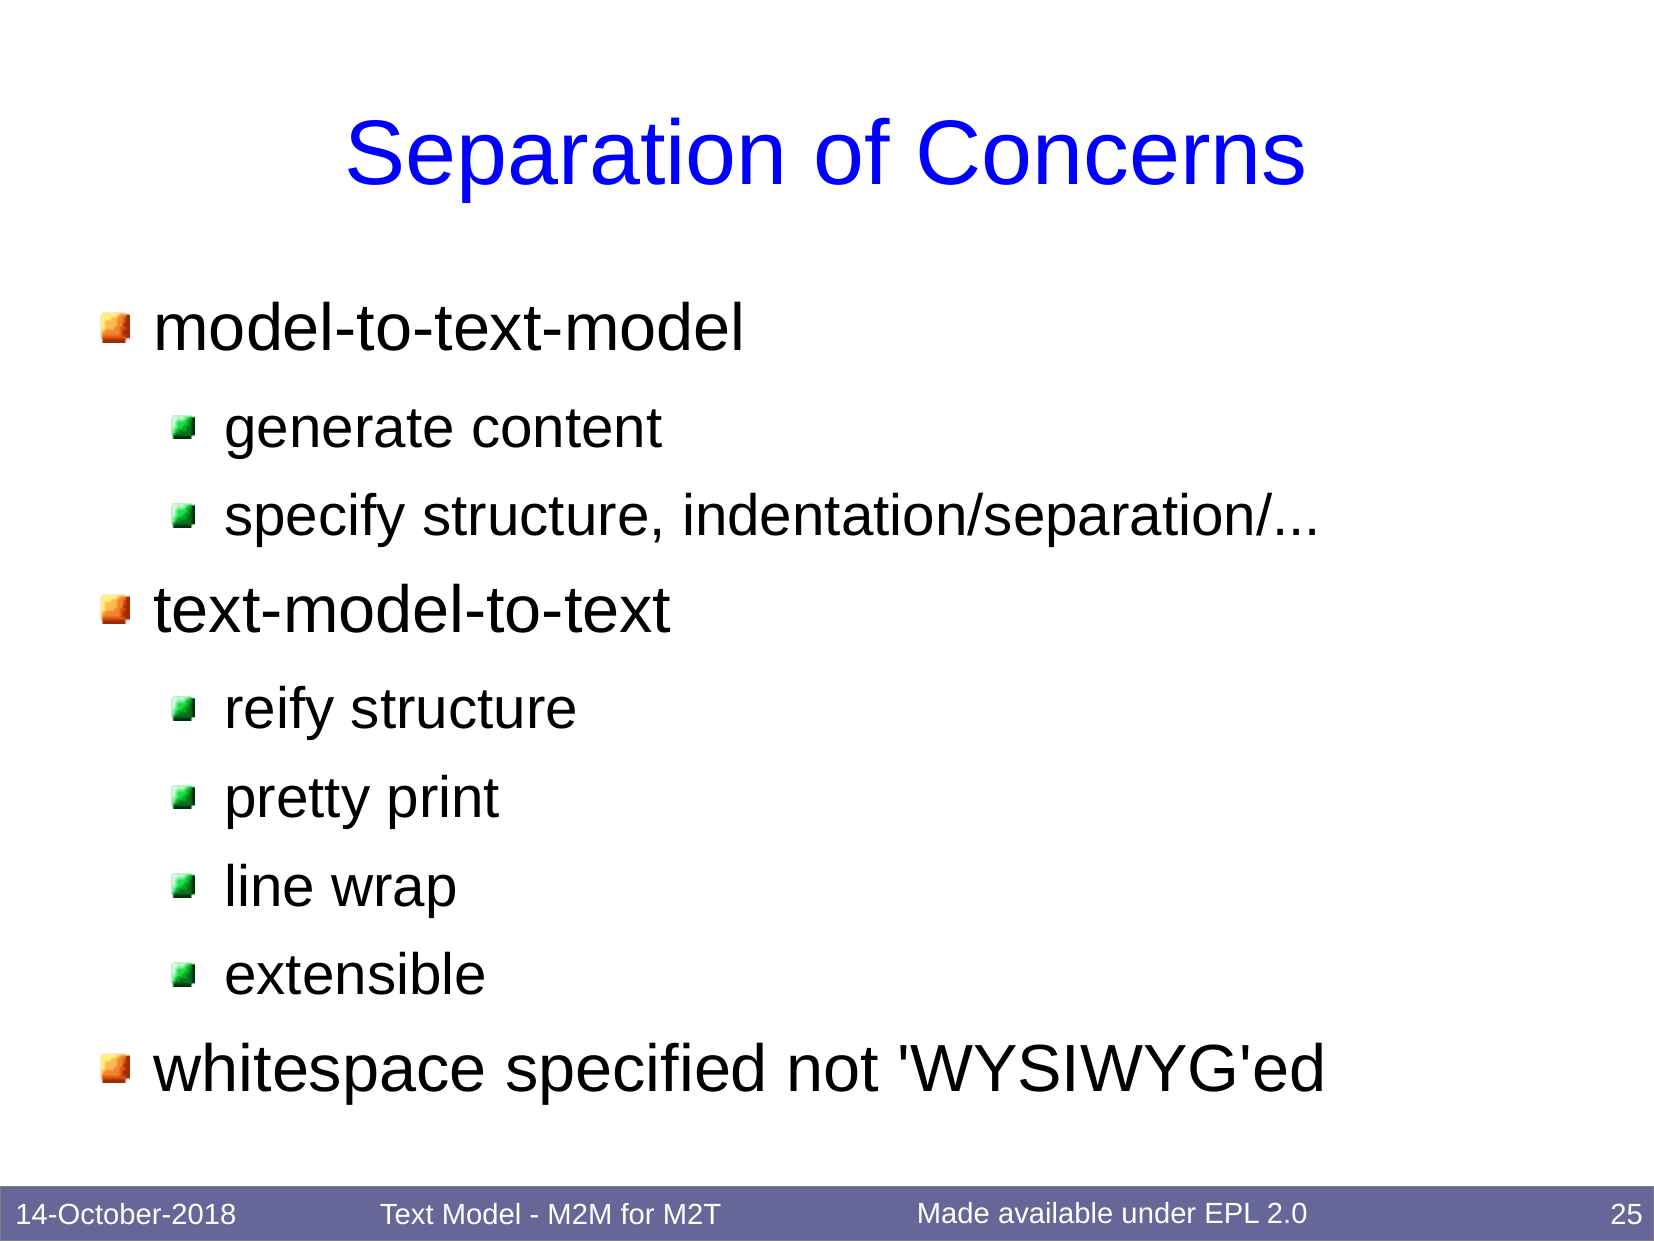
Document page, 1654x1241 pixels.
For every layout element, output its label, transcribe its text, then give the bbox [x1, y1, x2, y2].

title Separation of Concerns [82, 49, 1571, 257]
list model-to-text-model generate content specify structure, indentation/separation/... text-model-to-text reify structure pretty print line wrap extensible whitespace specified not 'WYSIWYG'ed [82, 290, 1571, 1110]
